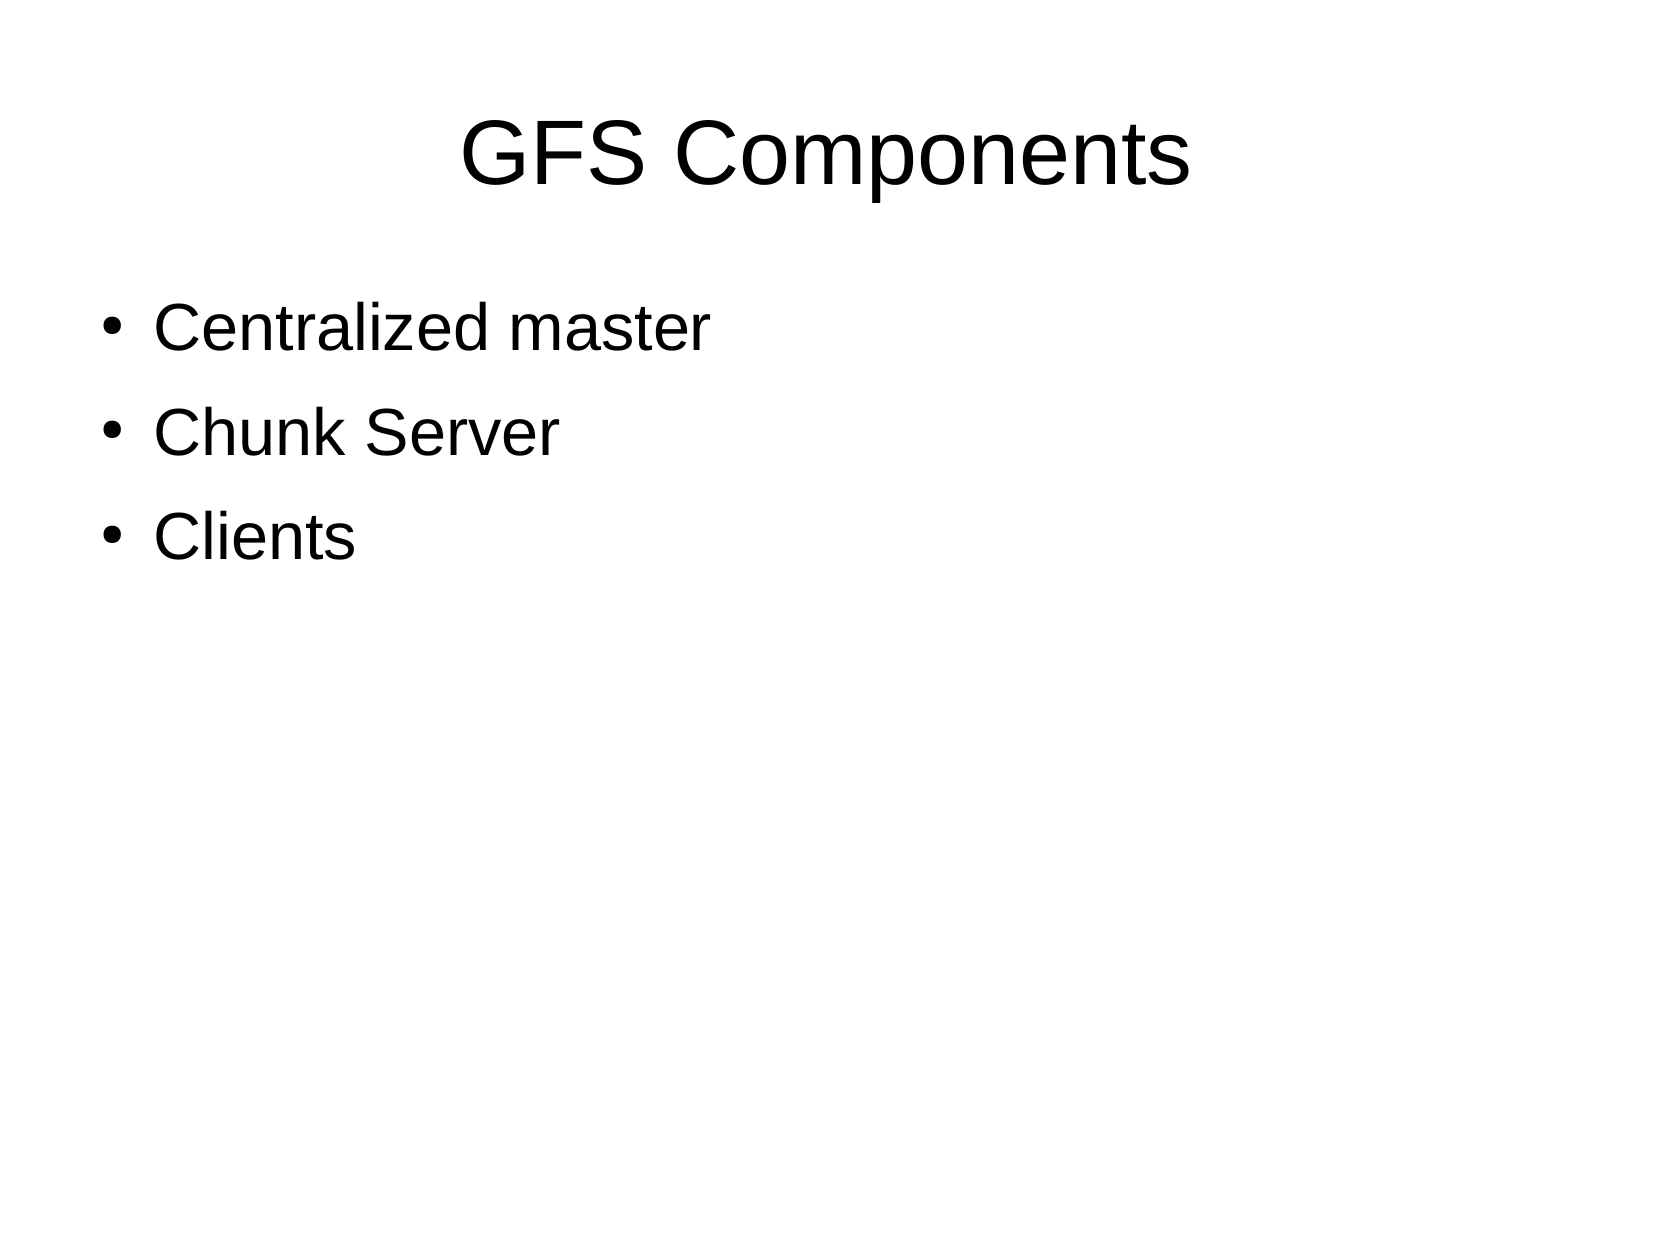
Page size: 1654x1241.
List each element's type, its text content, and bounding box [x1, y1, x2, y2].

title GFS Components [82, 49, 1571, 257]
list Centralized master Chunk Server Clients [82, 290, 1538, 1010]
